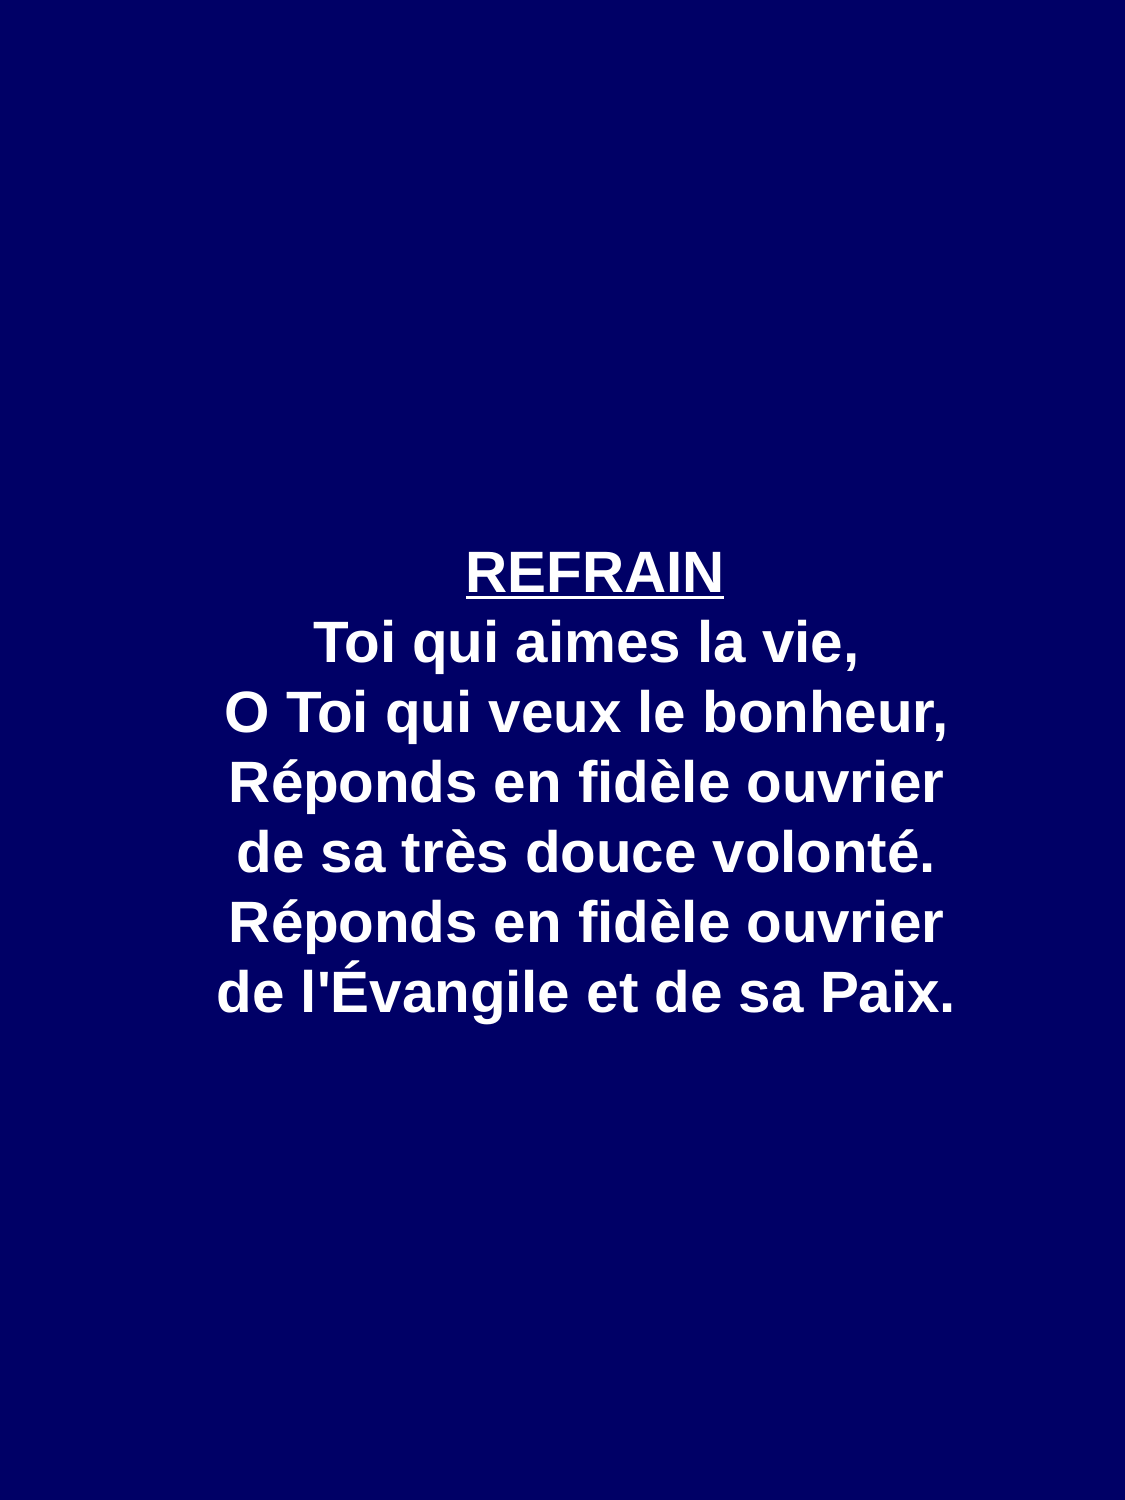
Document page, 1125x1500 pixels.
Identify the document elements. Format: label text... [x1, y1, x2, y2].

text_box REFRAIN Toi qui aimes la vie, O Toi qui veux le bonheur, Réponds en fidèle ouvrier de sa très douce volonté. Réponds en fidèle ouvrier de l'Évangile et de sa Paix. [32, 527, 1125, 1311]
